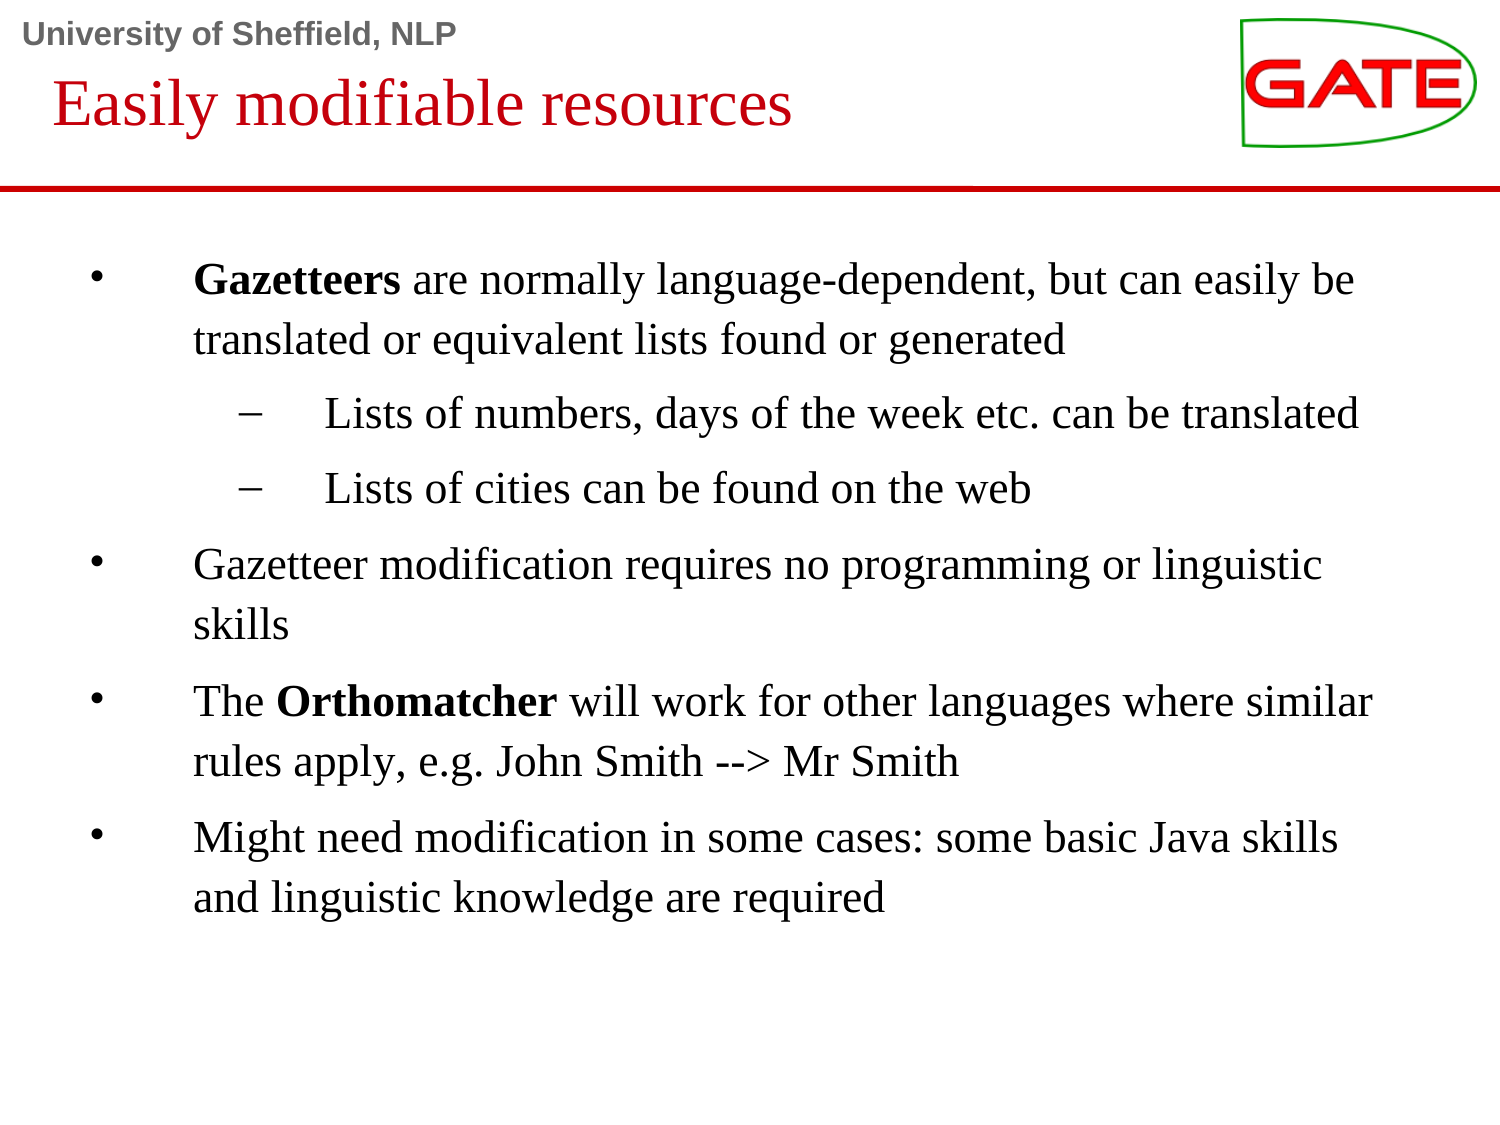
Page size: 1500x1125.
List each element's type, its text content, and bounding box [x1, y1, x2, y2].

picture [1381, 18, 1477, 148]
title Easily modifiable resources [37, 0, 1381, 197]
list Gazetteers are normally language-dependent, but can easily be translated or equivalent lists found or generated Lists of numbers, days of the week etc. can be translated Lists of cities can be found on the web Gazetteer modification requires no programming or linguistic skills The Orthomatcher will work for other languages where similar rules apply, e.g. John Smith --> Mr Smith Might need modification in some cases: some basic Java skills and linguistic knowledge are required [74, 236, 1418, 1118]
